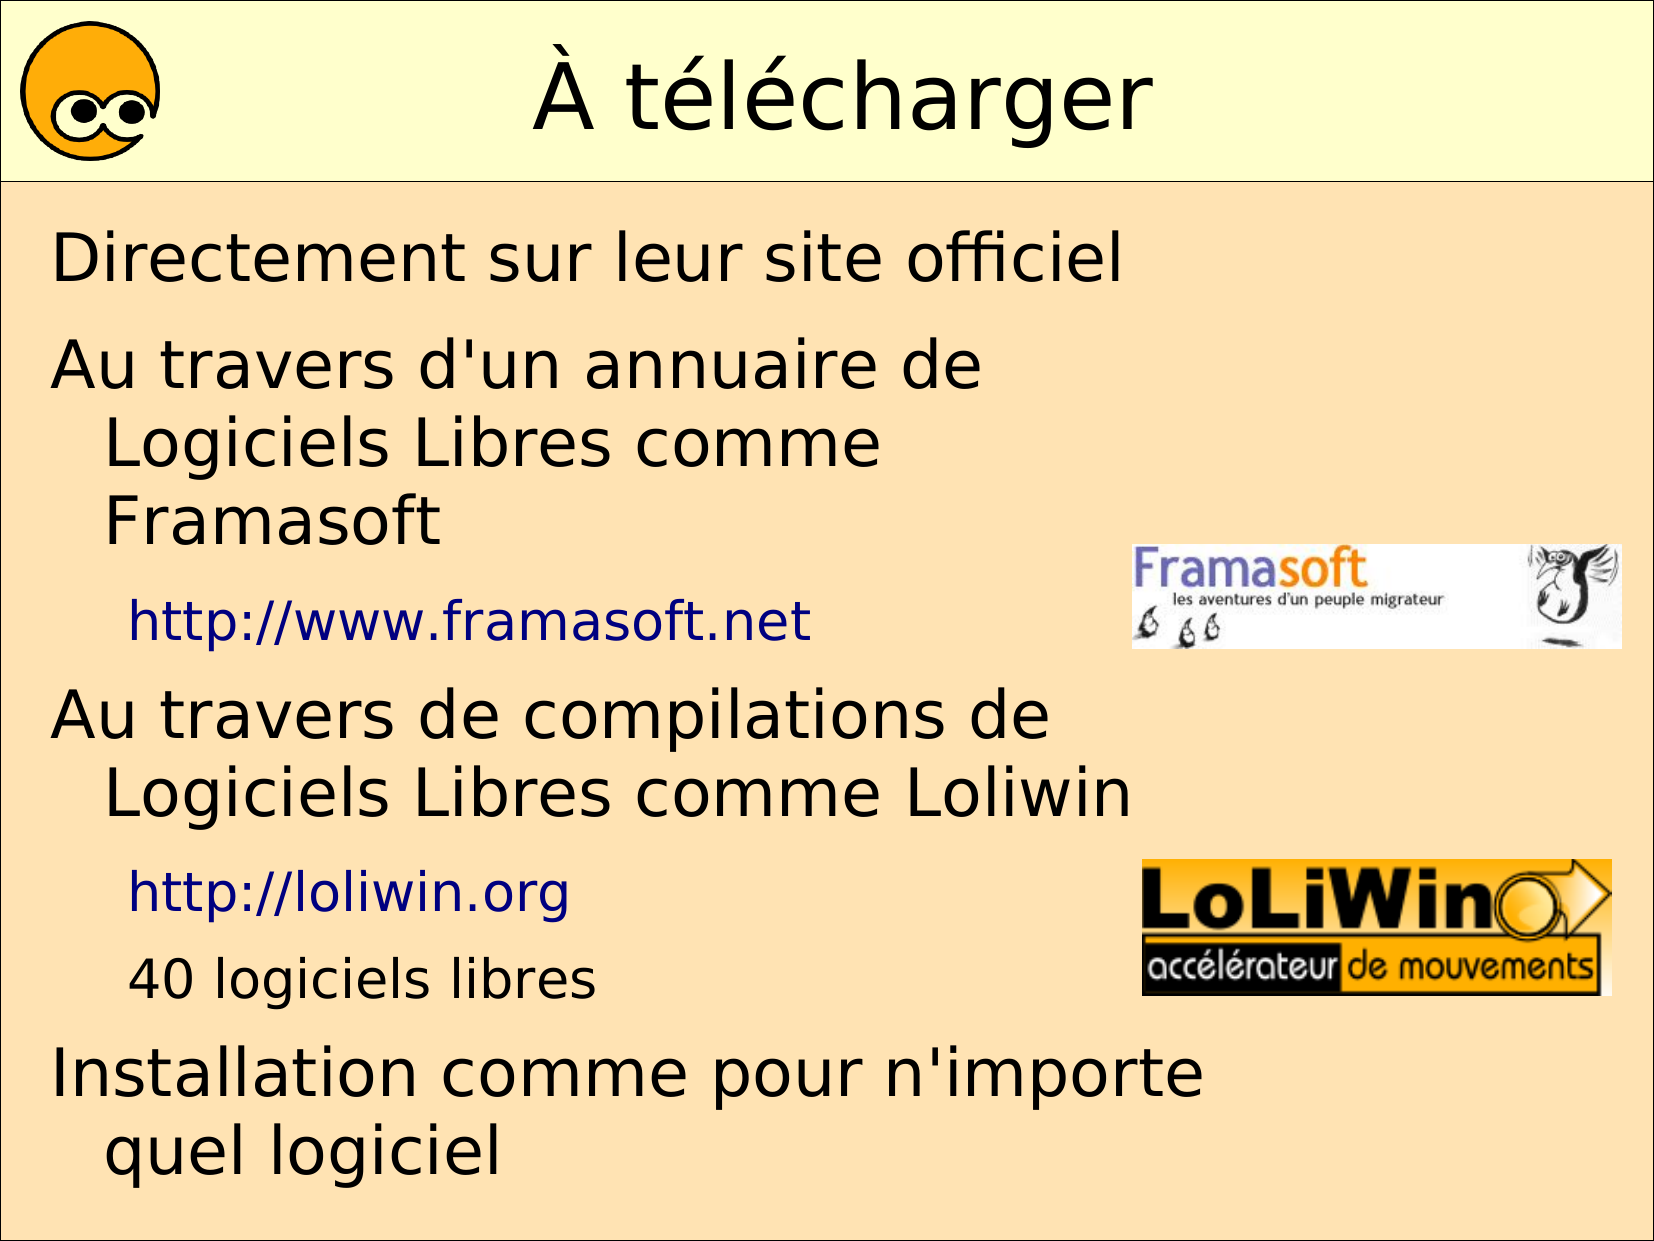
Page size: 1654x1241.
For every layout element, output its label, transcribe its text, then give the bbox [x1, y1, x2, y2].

title À télécharger [135, 43, 1552, 151]
picture [1132, 544, 1622, 649]
picture [20, 21, 160, 161]
list Directement sur leur site officiel Au travers d'un annuaire de Logiciels Libres comme Framasoft http://www.framasoft.net Au travers de compilations de Logiciels Libres comme Loliwin http://loliwin.org 40 logiciels libres Installation comme pour n'importe quel logiciel [32, 219, 1221, 1191]
picture [1142, 859, 1612, 996]
